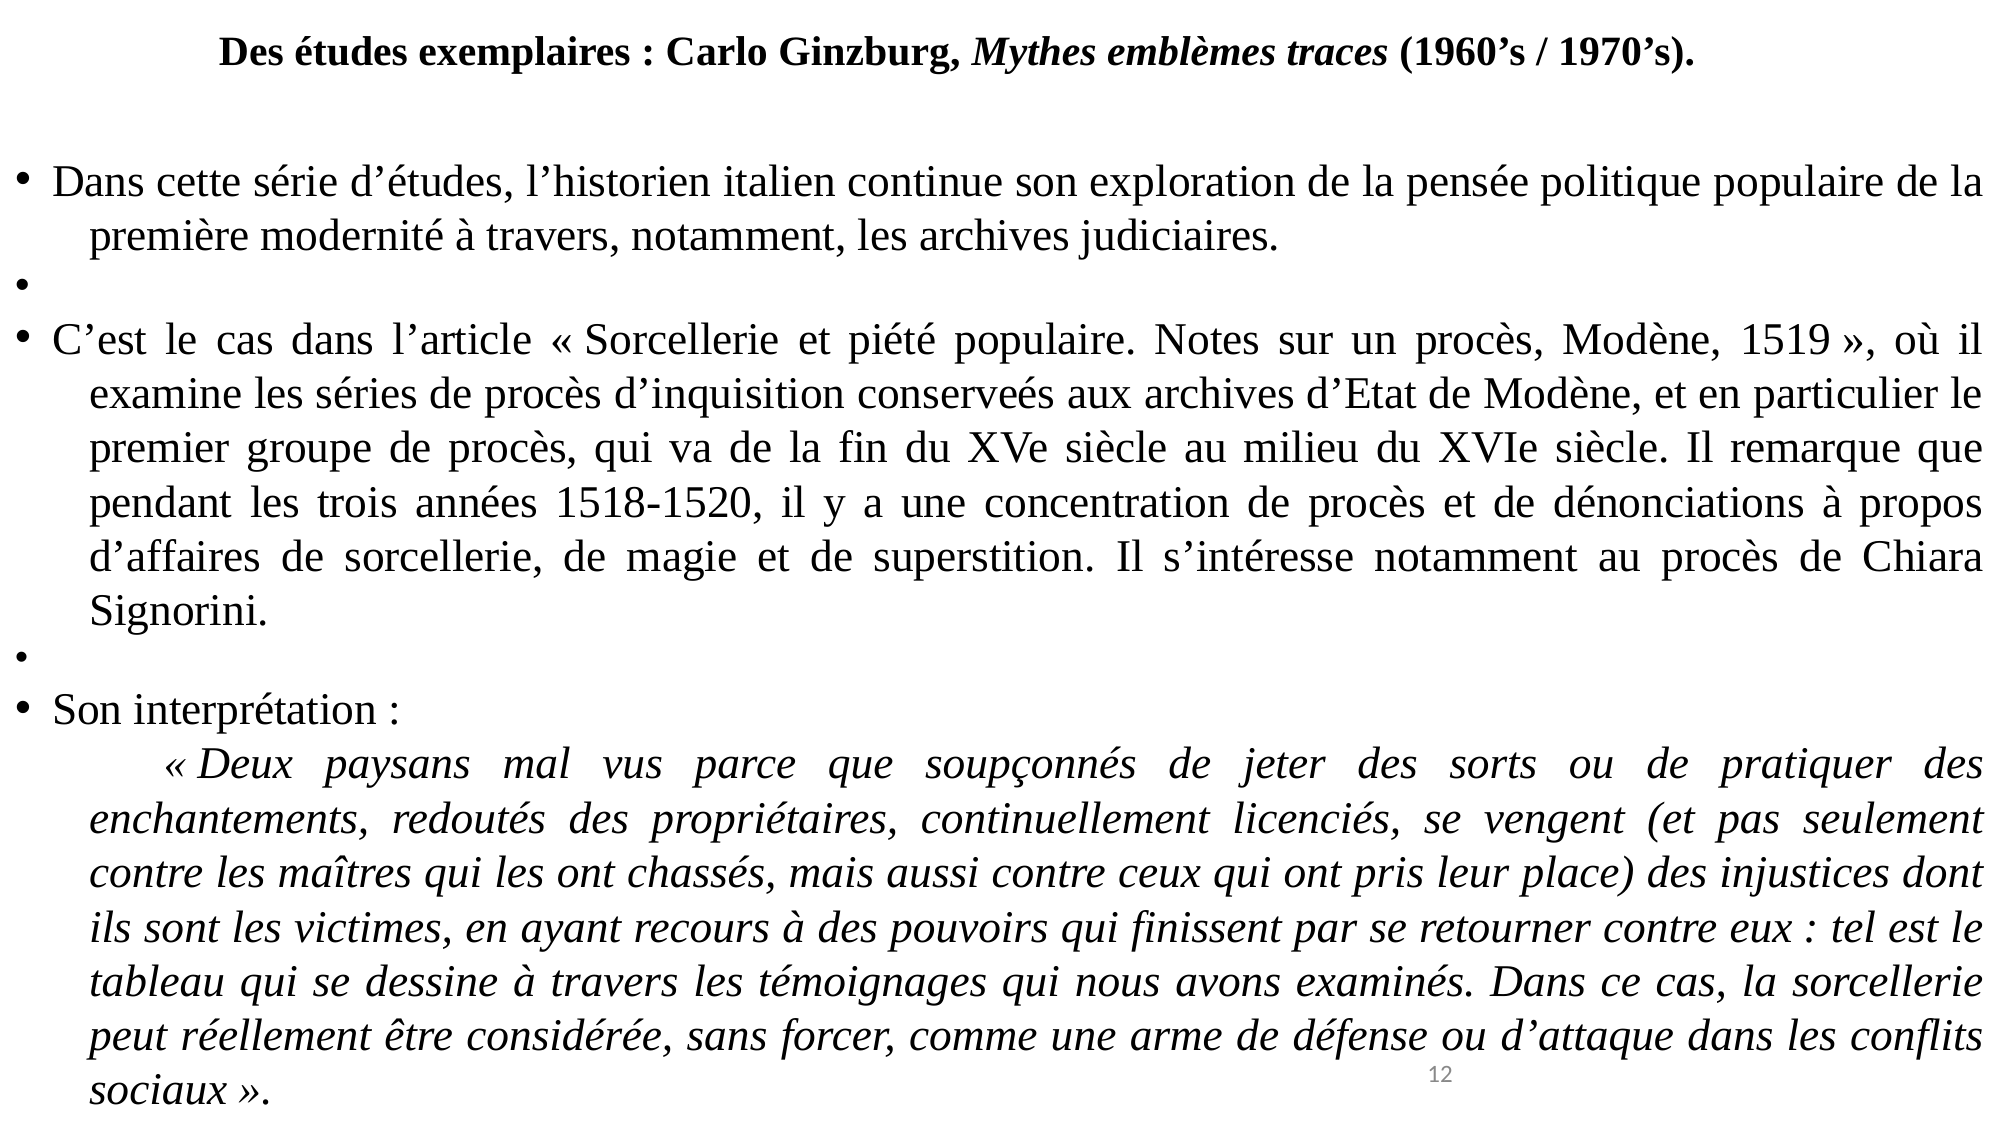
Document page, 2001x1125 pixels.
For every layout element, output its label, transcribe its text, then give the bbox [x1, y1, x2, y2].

list Dans cette série d’études, l’historien italien continue son exploration de la pensée politique populaire de la première modernité à travers, notamment, les archives judiciaires. C’est le cas dans l’article « Sorcellerie et piété populaire. Notes sur un procès, Modène, 1519 », où il examine les séries de procès d’inquisition conserveés aux archives d’Etat de Modène, et en particulier le premier groupe de procès, qui va de la fin du XVe siècle au milieu du XVIe siècle. Il remarque que pendant les trois années 1518-1520, il y a une concentration de procès et de dénonciations à propos d’affaires de sorcellerie, de magie et de superstition. Il s’intéresse notamment au procès de Chiara Signorini. Son interprétation : « Deux paysans mal vus parce que soupçonnés de jeter des sorts ou de pratiquer des enchantements, redoutés des propriétaires, continuellement licenciés, se vengent (et pas seulement contre les maîtres qui les ont chassés, mais aussi contre ceux qui ont pris leur place) des injustices dont ils sont les victimes, en ayant recours à des pouvoirs qui finissent par se retourner contre eux : tel est le tableau qui se dessine à travers les témoignages qui nous avons examinés. Dans ce cas, la sorcellerie peut réellement être considérée, sans forcer, comme une arme de défense ou d’attaque dans les conflits sociaux ». [0, 143, 2000, 1125]
title Des études exemplaires : Carlo Ginzburg, Mythes emblèmes traces (1960’s / 1970’s). [203, 0, 1863, 105]
text_box [1412, 1042, 1863, 1103]
